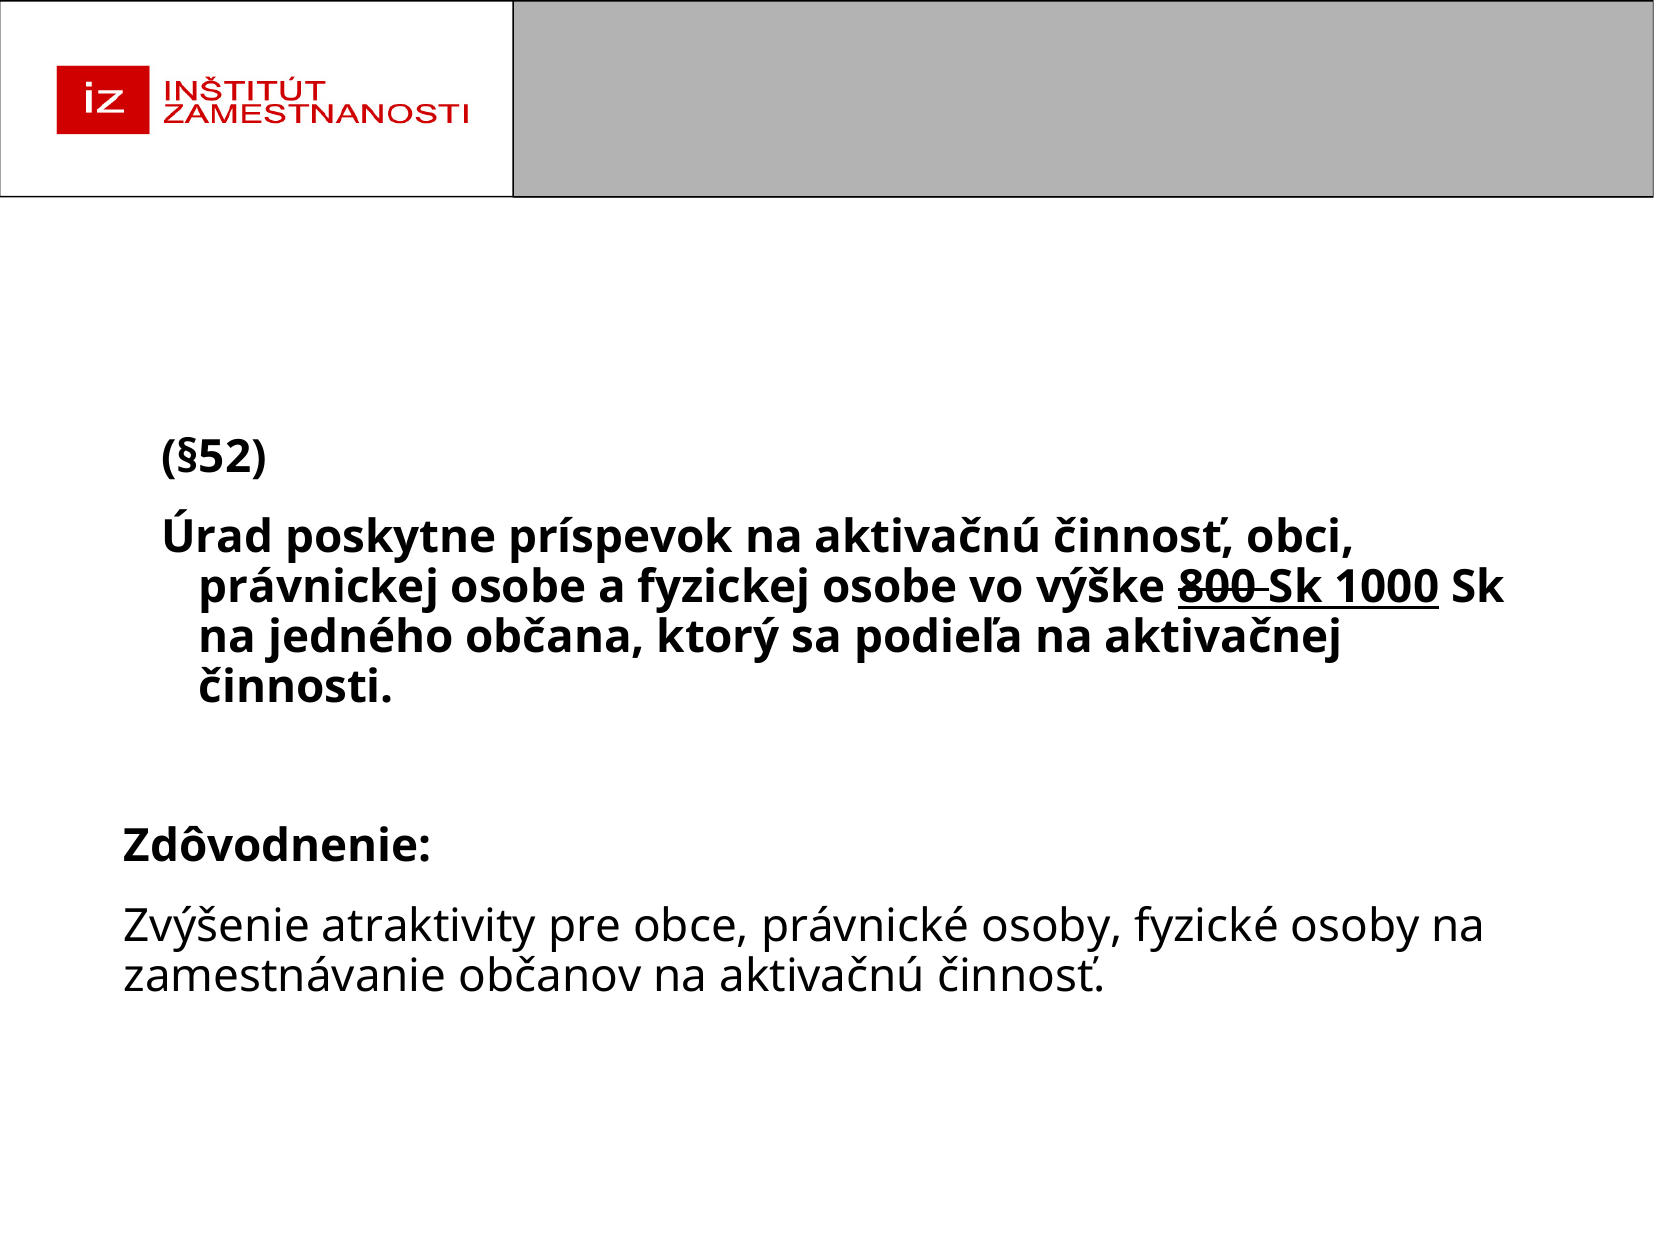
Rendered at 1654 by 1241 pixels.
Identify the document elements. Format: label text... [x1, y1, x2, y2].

list (§52) Úrad poskytne príspevok na aktivačnú činnosť, obci, právnickej osobe a fyzickej osobe vo výške 800 Sk 1000 Sk na jedného občana, ktorý sa podieľa na aktivačnej činnosti. Zdôvodnenie: Zvýšenie atraktivity pre obce, právnické osoby, fyzické osoby na zamestnávanie občanov na aktivačnú činnosť. [123, 340, 1536, 1123]
picture [5, 6, 513, 190]
text_box [0, 0, 1654, 197]
